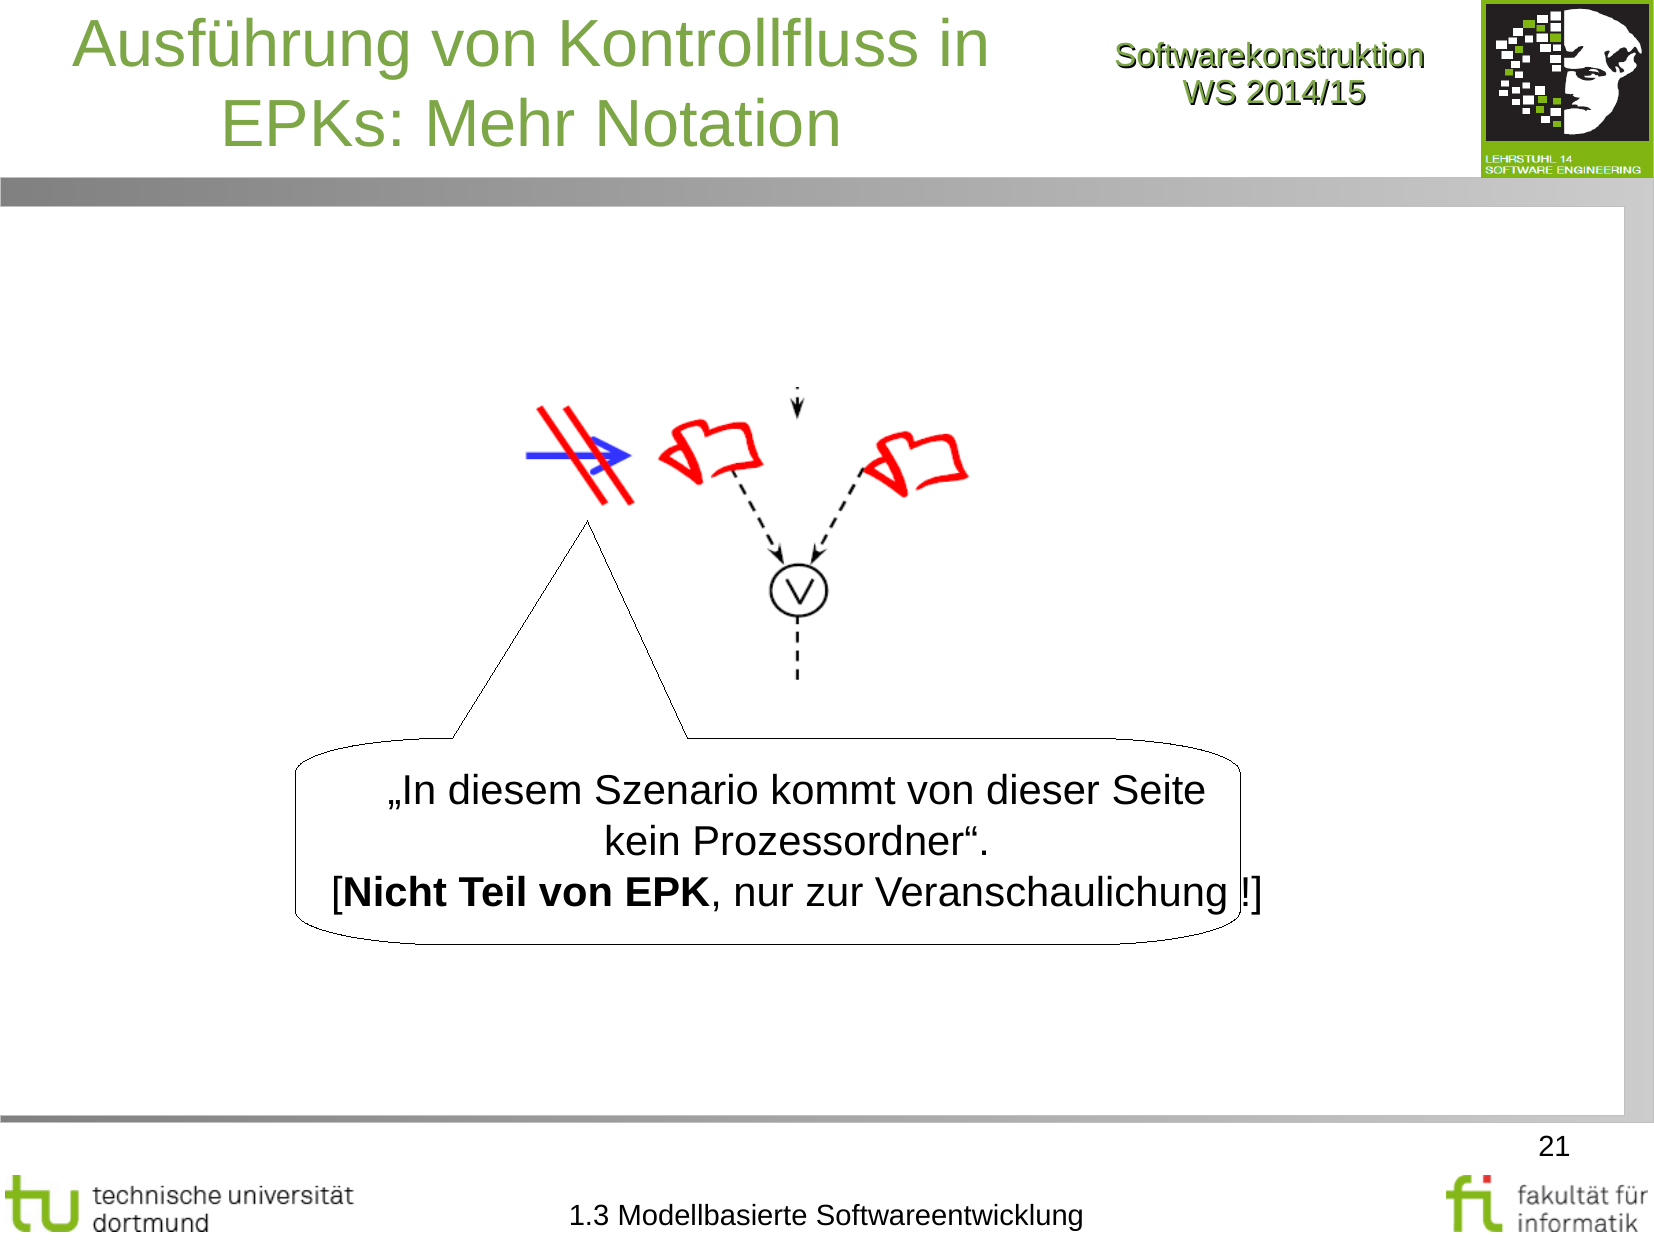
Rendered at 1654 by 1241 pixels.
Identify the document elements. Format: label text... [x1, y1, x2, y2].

text_box „In diesem Szenario kommt von dieser Seite kein Prozessordner“. [Nicht Teil von EPK, nur zur Veranschaulichung !] [324, 720, 1270, 957]
picture [1446, 1175, 1648, 1232]
title Ausführung von Kontrollfluss in EPKs: Mehr Notation [0, 0, 1063, 178]
picture [497, 387, 975, 680]
picture [5, 1175, 354, 1232]
picture [1481, 0, 1654, 178]
